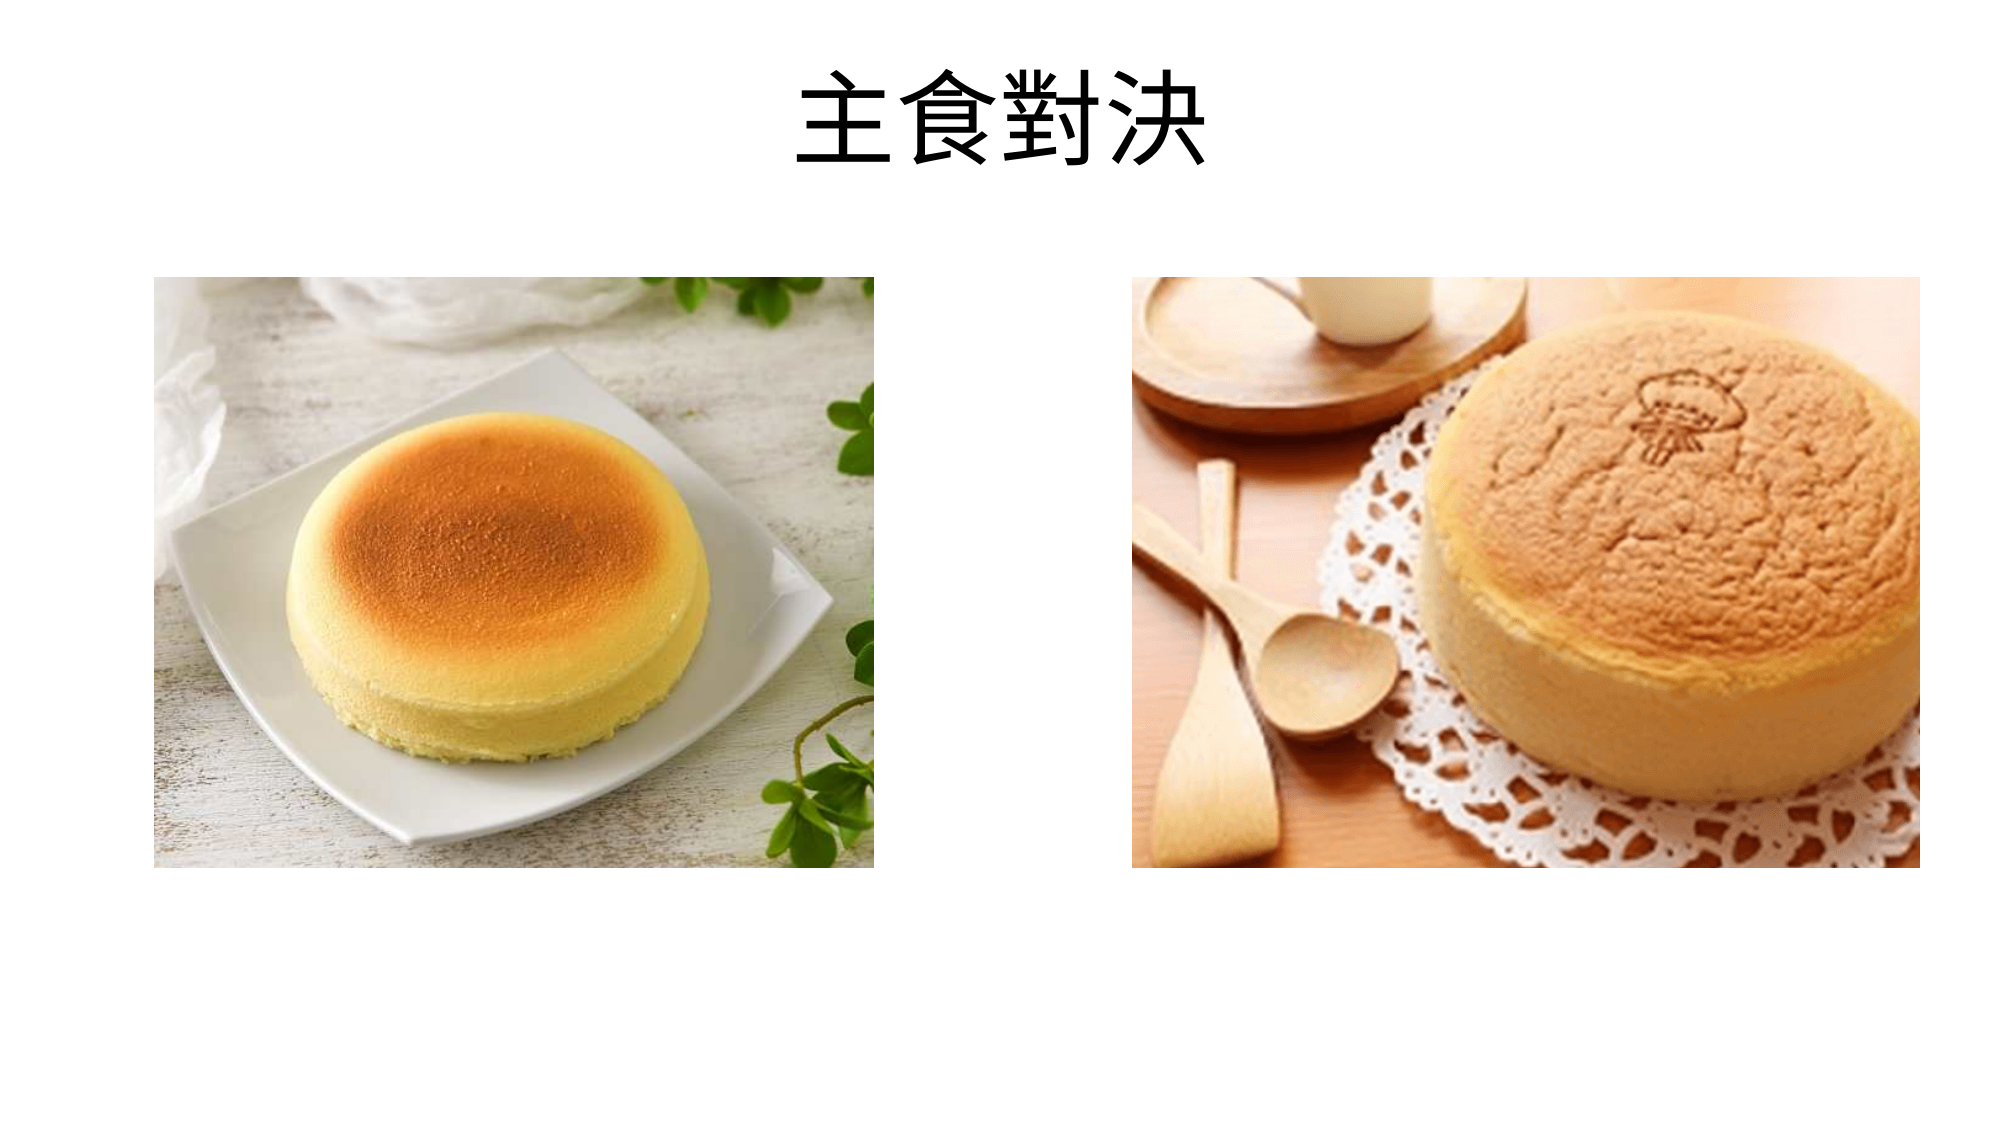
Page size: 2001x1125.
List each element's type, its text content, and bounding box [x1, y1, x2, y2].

picture [154, 277, 874, 868]
title 主食對決 [137, 59, 1863, 278]
picture [1132, 277, 1920, 868]
